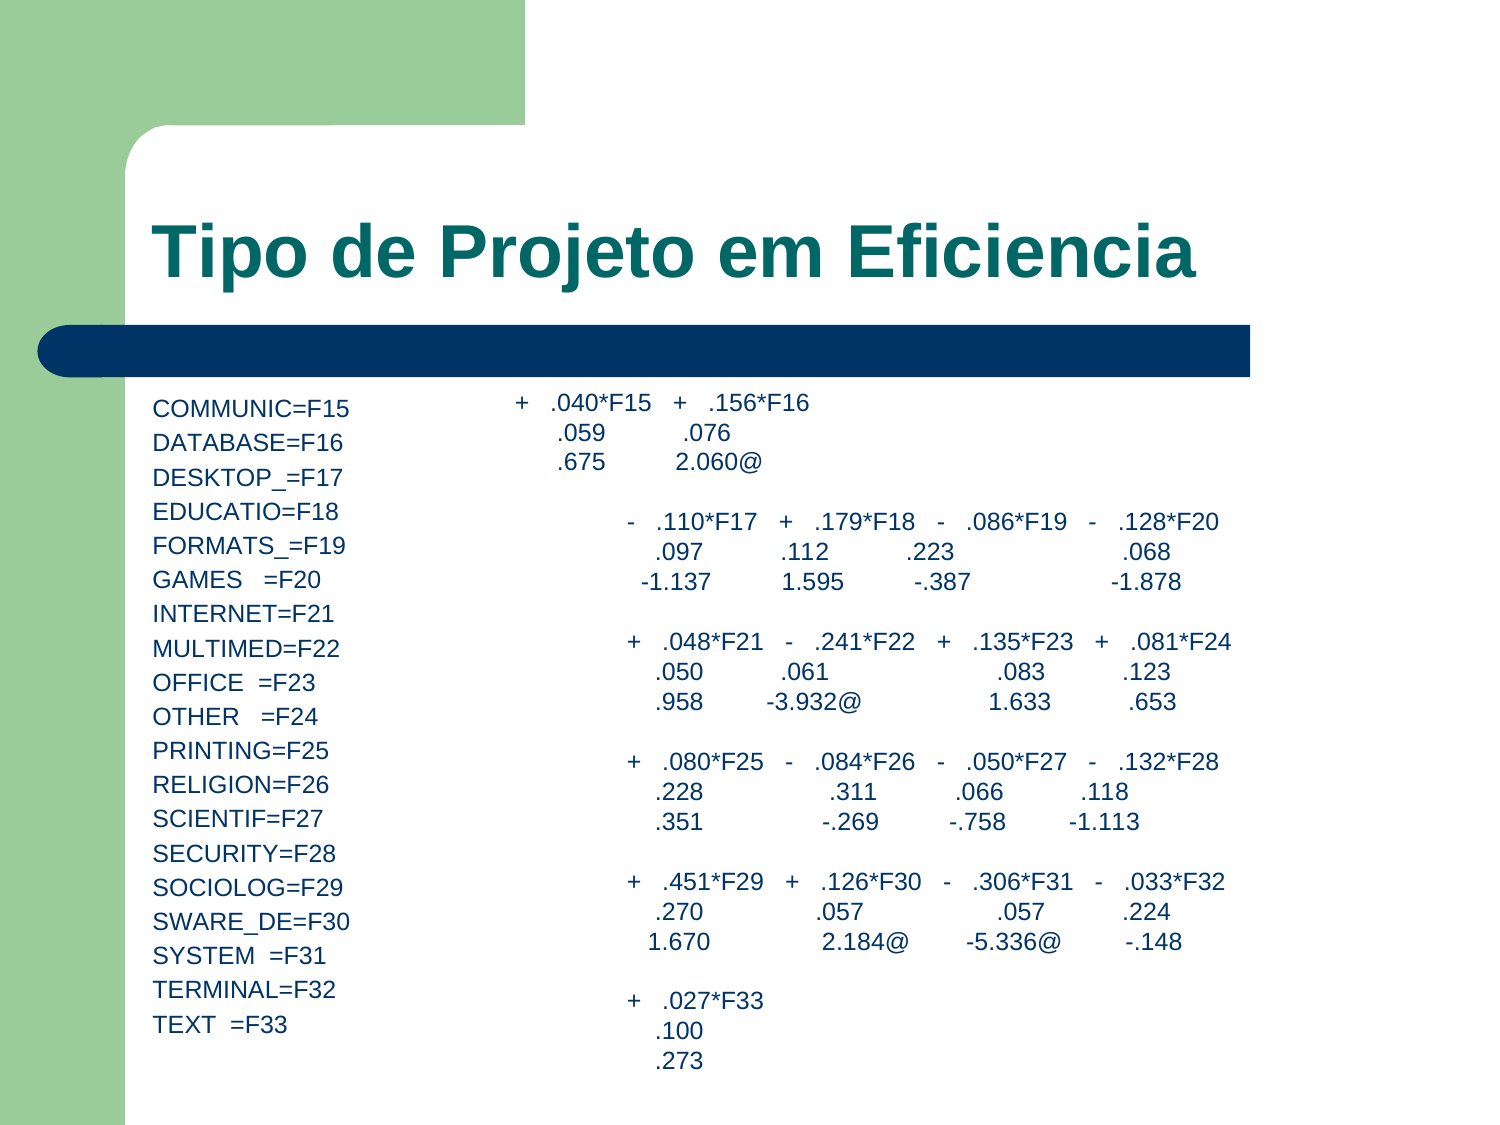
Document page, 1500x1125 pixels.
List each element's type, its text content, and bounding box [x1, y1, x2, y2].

text_box + .040*F15 + .156*F16 .059 .076 .675 2.060@ - .110*F17 + .179*F18 - .086*F19 - .128*F20 .097 .112 .223 .068 -1.137 1.595 -.387 -1.878 + .048*F21 - .241*F22 + .135*F23 + .081*F24 .050 .061 .083 .123 .958 -3.932@ 1.633 .653 + .080*F25 - .084*F26 - .050*F27 - .132*F28 .228 .311 .066 .118 .351 -.269 -.758 -1.113 + .451*F29 + .126*F30 - .306*F31 - .033*F32 .270 .057 .057 .224 1.670 2.184@ -5.336@ -.148 + .027*F33 .100 .273 [500, 378, 1463, 990]
list COMMUNIC=F15 DATABASE=F16 DESKTOP_=F17 EDUCATIO=F18 FORMATS_=F19 GAMES =F20 INTERNET=F21 MULTIMED=F22 OFFICE =F23 OTHER =F24 PRINTING=F25 RELIGION=F26 SCIENTIF=F27 SECURITY=F28 SOCIOLOG=F29 SWARE_DE=F30 SYSTEM =F31 TERMINAL=F32 TEXT =F33 [137, 387, 500, 1108]
title Tipo de Projeto em Eficiencia [136, 136, 1414, 301]
